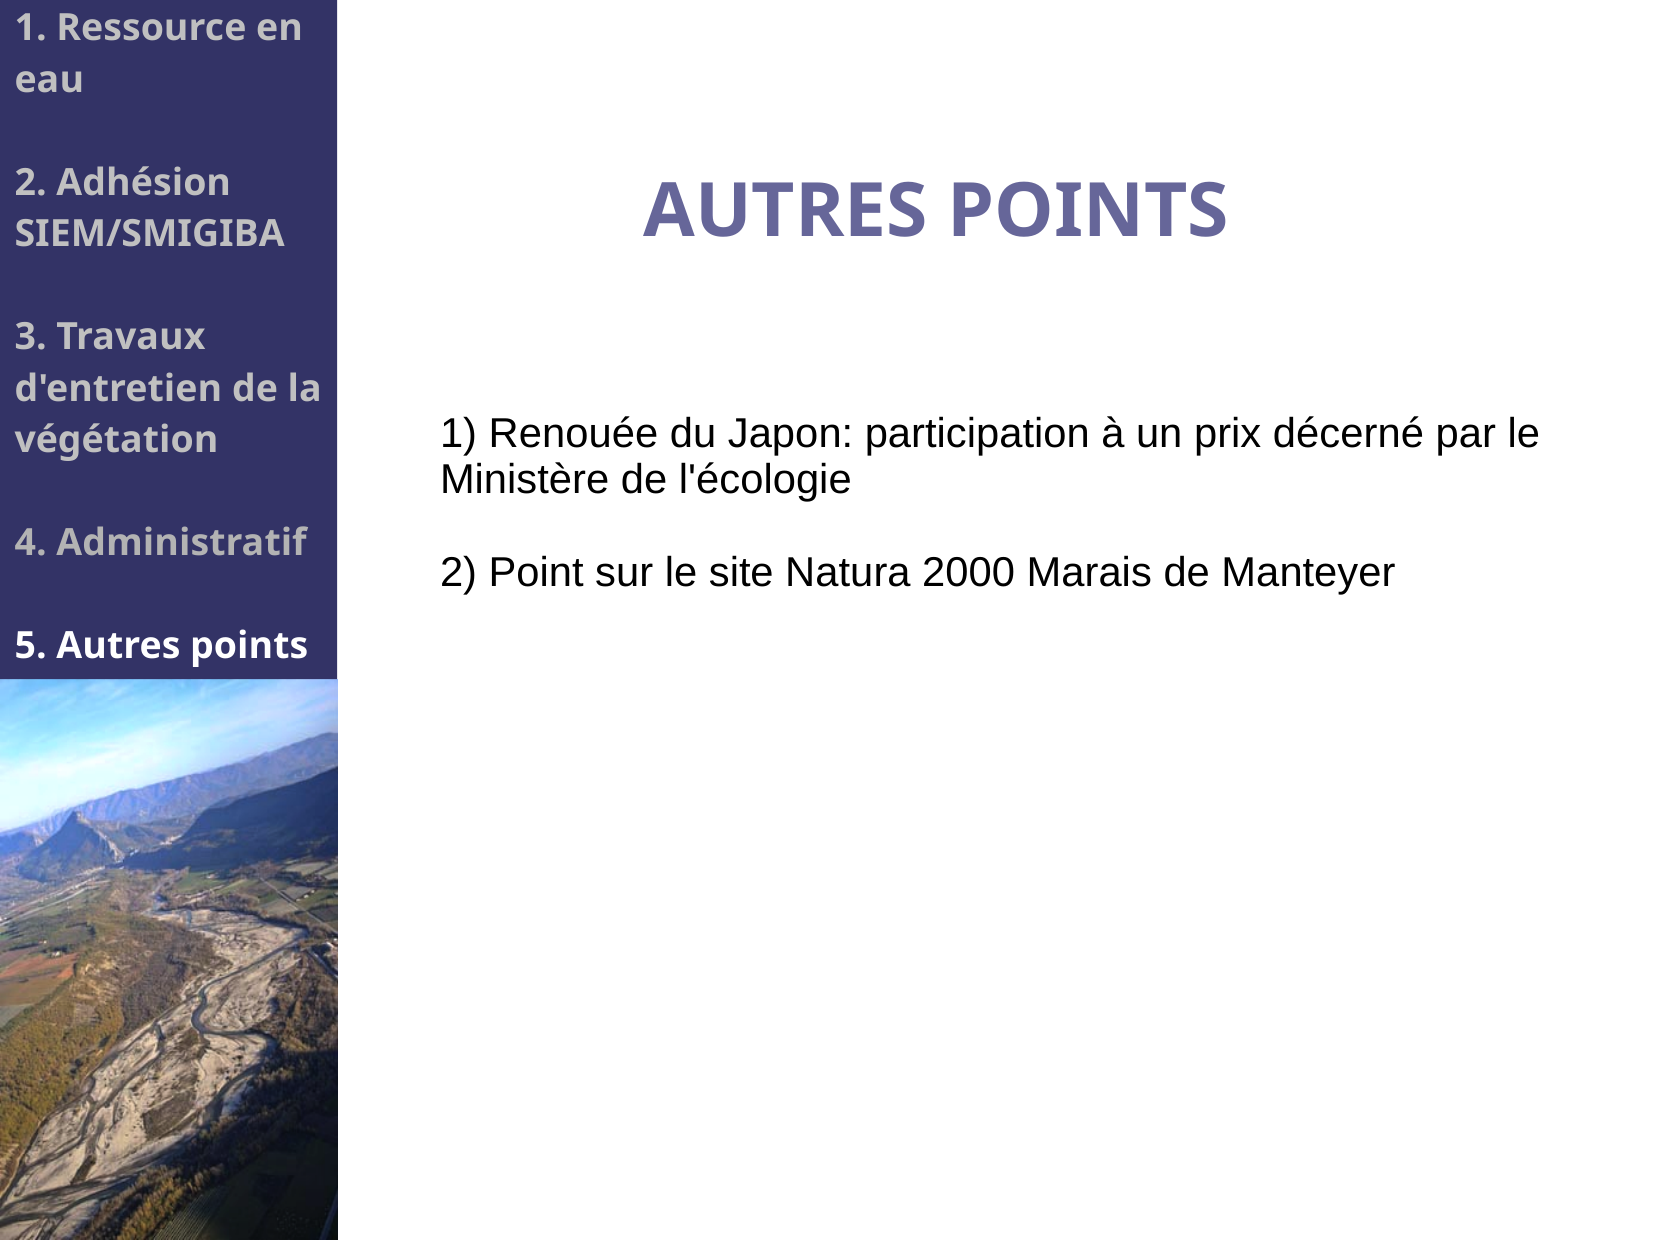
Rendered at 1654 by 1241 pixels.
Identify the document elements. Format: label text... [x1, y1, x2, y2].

picture [0, 680, 338, 1241]
text_box 1) Renouée du Japon: participation à un prix décerné par le Ministère de l'écologie 2) Point sur le site Natura 2000 Marais de Manteyer [354, 206, 1625, 1211]
text_box AUTRES POINTS [501, 147, 1371, 296]
text_box 1. Ressource en eau 2. Adhésion SIEM/SMIGIBA 3. Travaux d'entretien de la végétation 4. Administratif 5. Autres points [0, 0, 338, 680]
